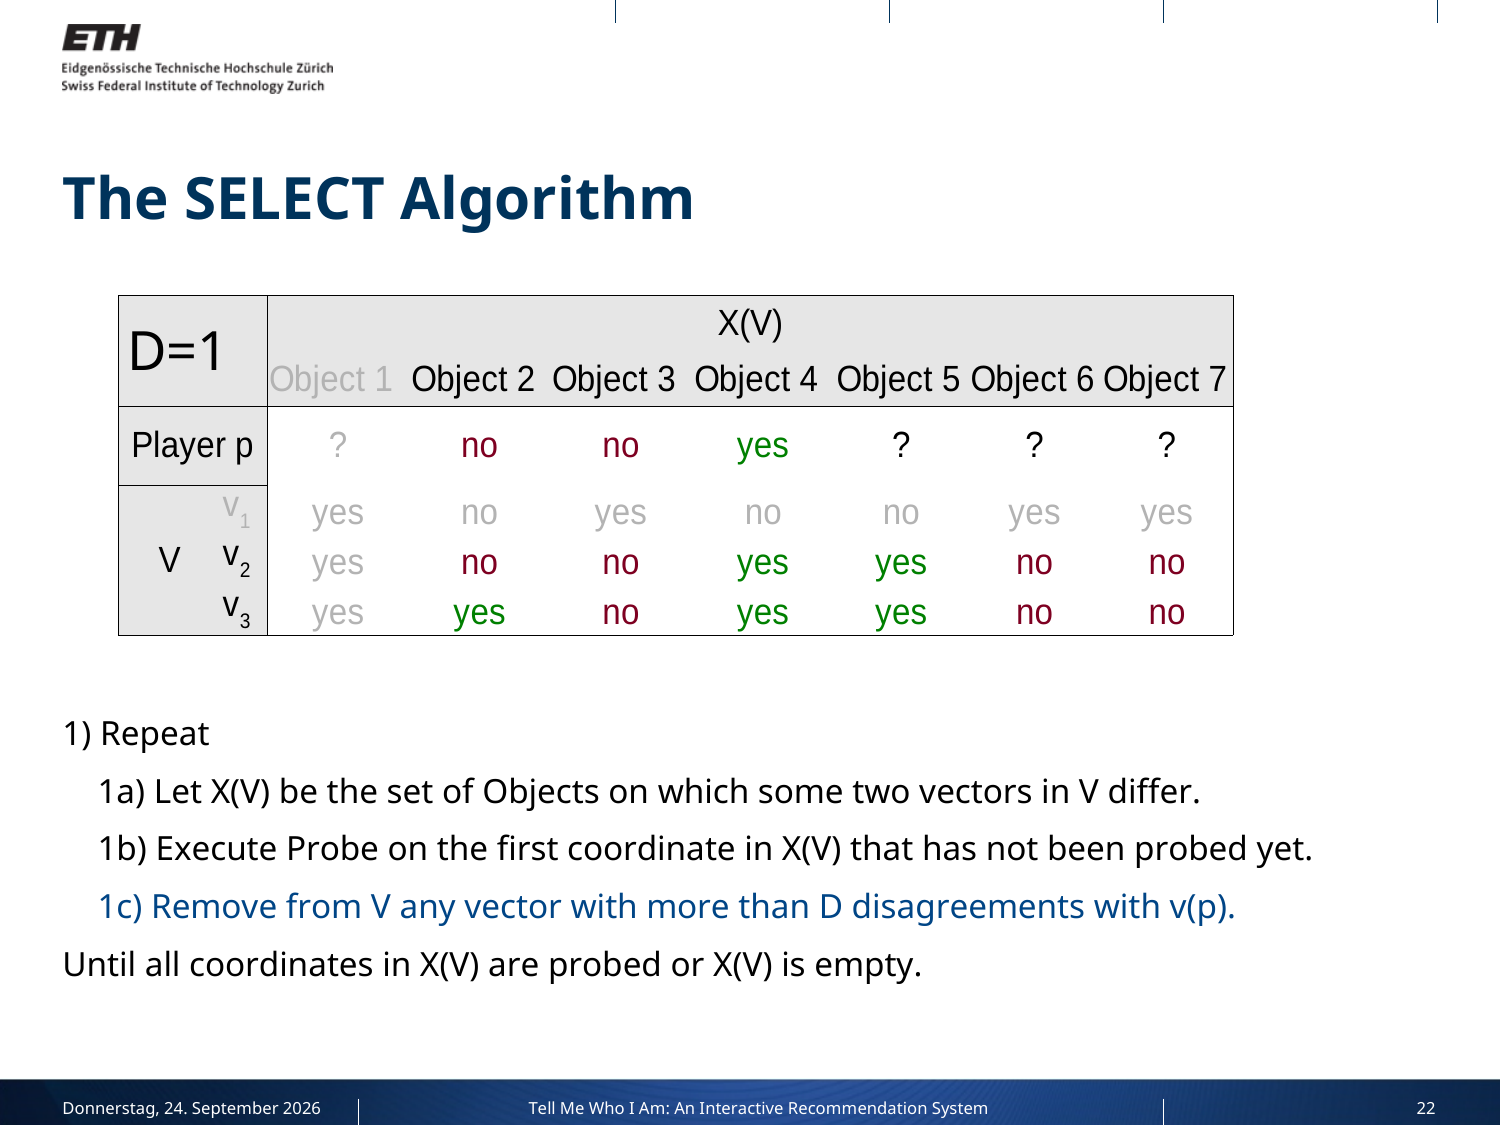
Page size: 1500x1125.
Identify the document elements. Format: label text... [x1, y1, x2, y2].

picture [0, 1078, 1500, 1125]
list 1) Repeat 1a) Let X(V) be the set of Objects on which some two vectors in V differ. 1b) Execute Probe on the first coordinate in X(V) that has not been probed yet. 1c) Remove from V any vector with more than D disagreements with v(p). Until all coordinates in X(V) are probed or X(V) is empty. [62, 709, 1438, 1066]
chart [118, 295, 1236, 638]
text_box D=1 [112, 309, 264, 389]
picture [62, 24, 333, 94]
title The SELECT Algorithm [62, 157, 1438, 296]
